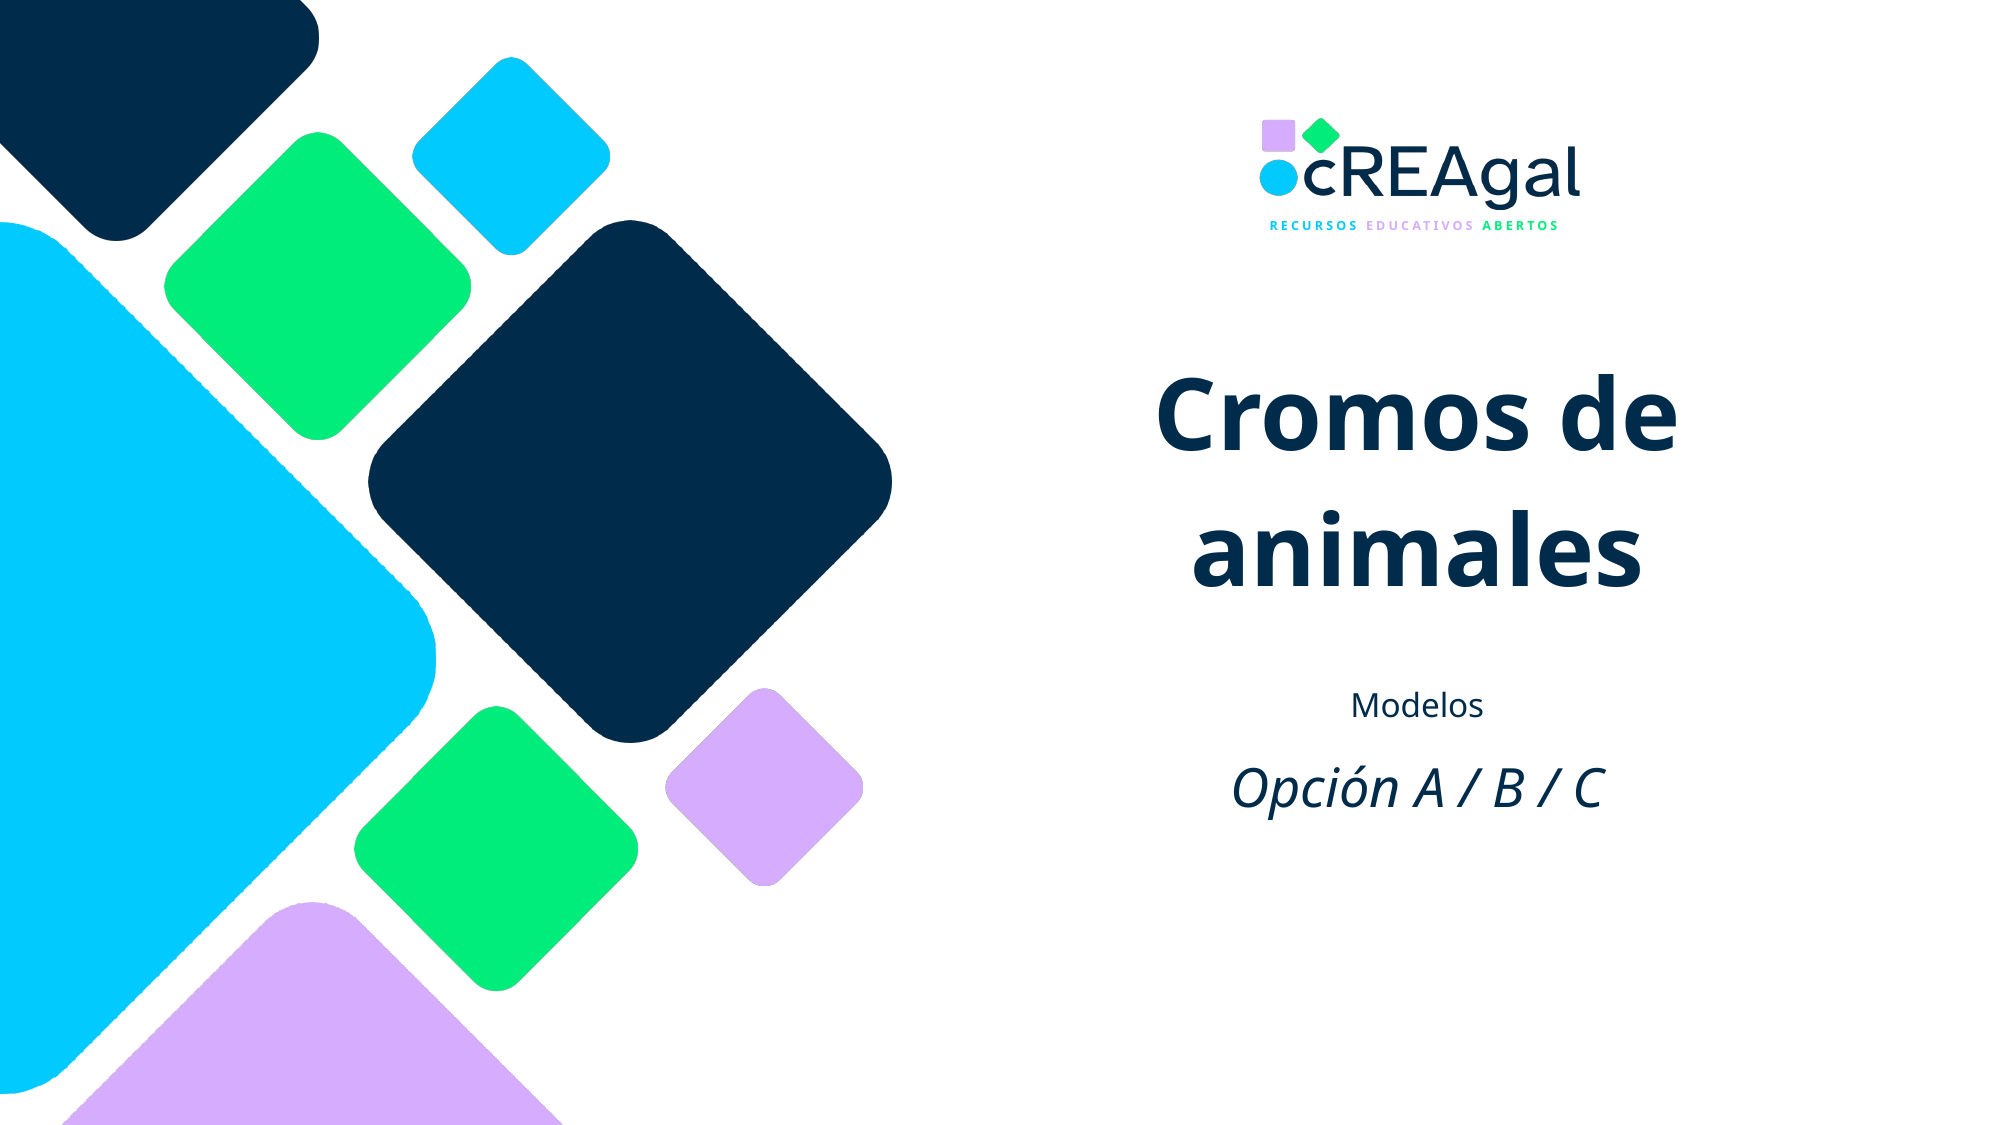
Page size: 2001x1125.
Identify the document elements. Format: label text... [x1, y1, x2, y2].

picture [515, 57, 610, 149]
list Modelos Opción A / B / C [974, 649, 1861, 857]
picture [0, 0, 892, 1125]
title Cromos de animales [974, 309, 1861, 649]
picture [1259, 118, 1580, 210]
